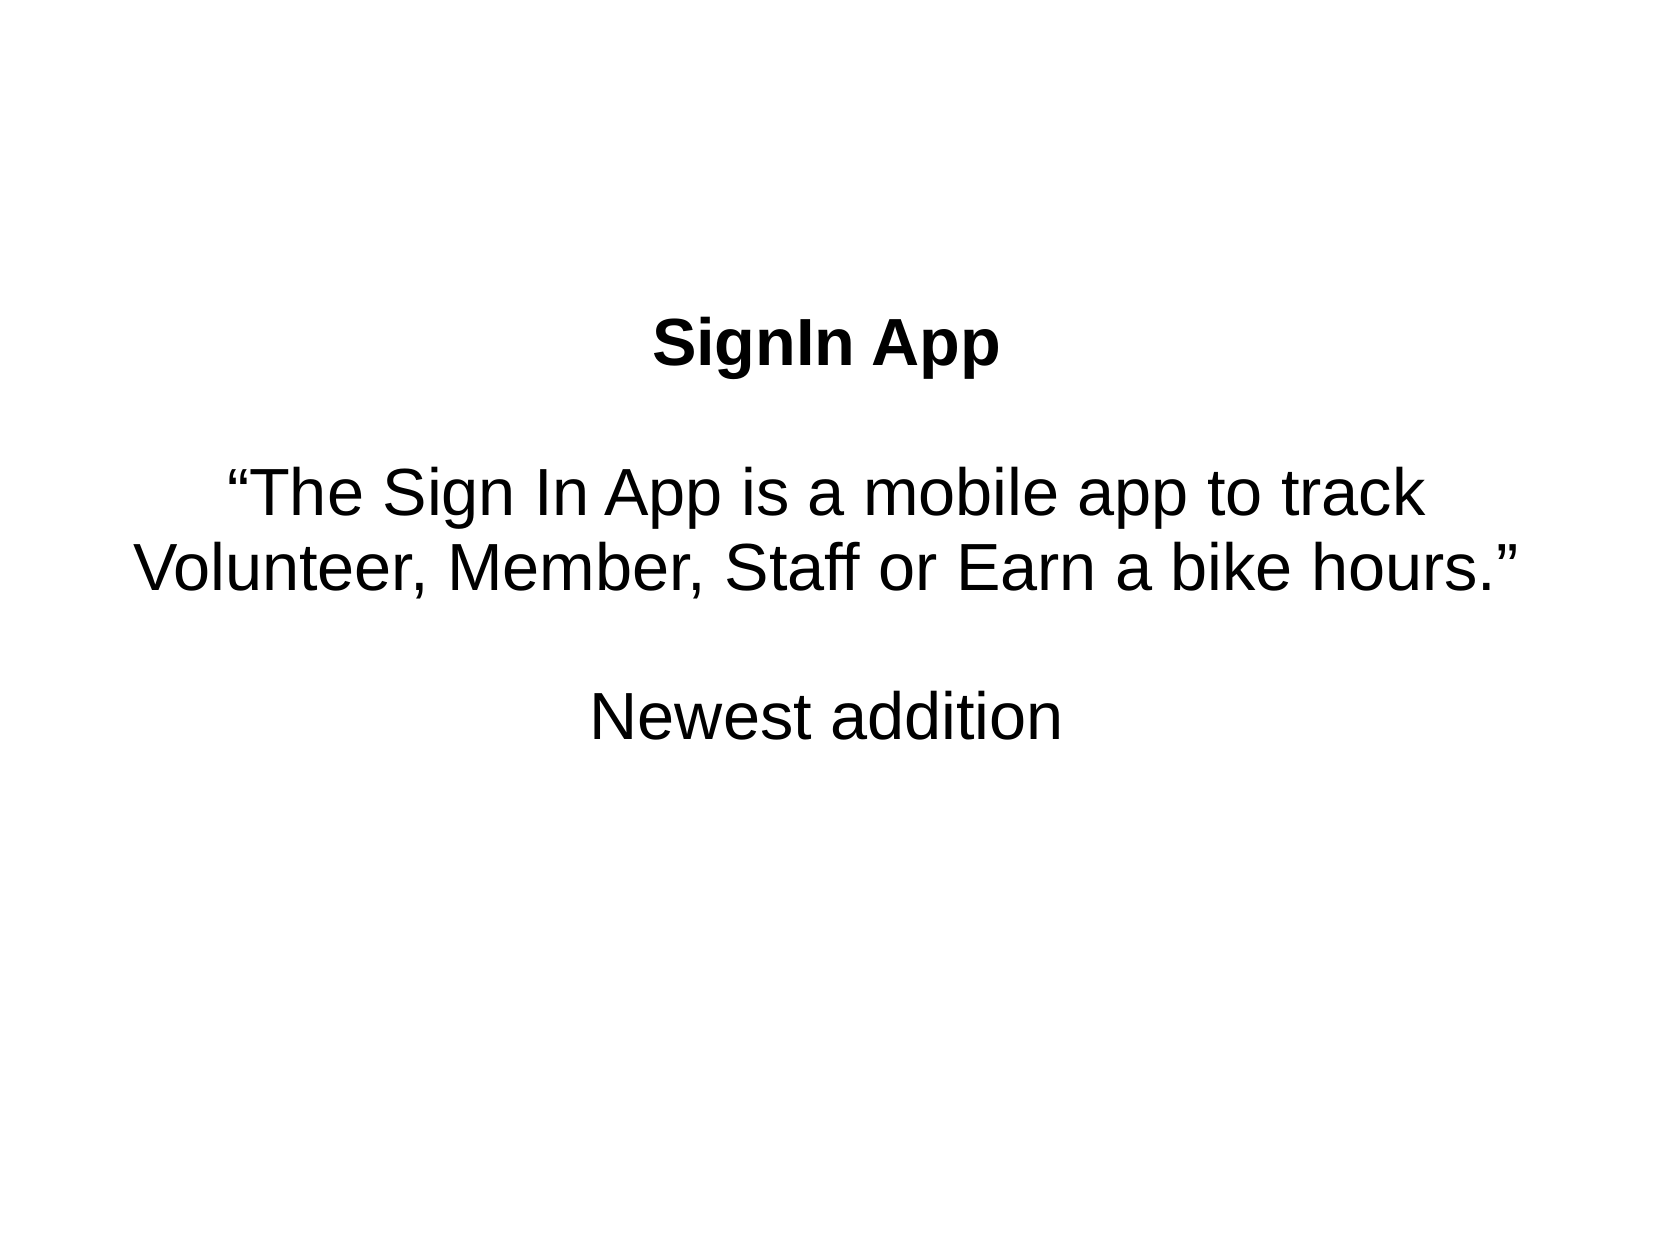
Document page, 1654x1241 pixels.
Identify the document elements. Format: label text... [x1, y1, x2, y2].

subtitle SignIn App “The Sign In App is a mobile app to track Volunteer, Member, Staff or Earn a bike hours.” Newest addition [82, 49, 1571, 1010]
